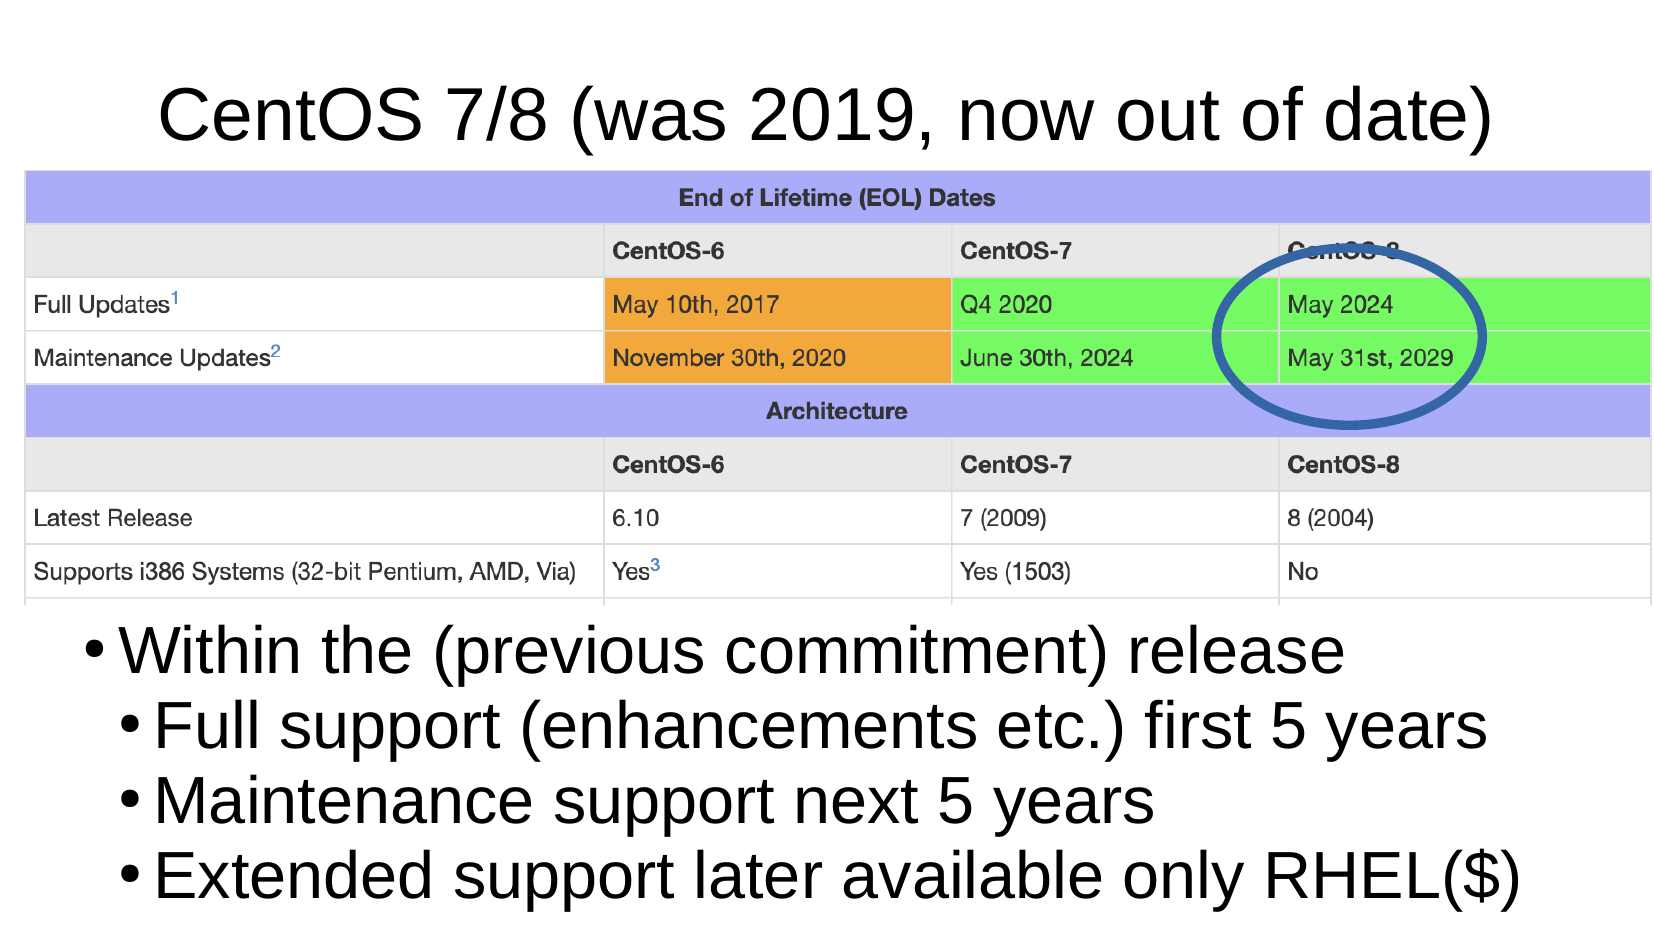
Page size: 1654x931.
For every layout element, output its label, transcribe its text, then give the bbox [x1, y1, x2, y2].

subtitle Within the (previous commitment) release Full support (enhancements etc.) first 5 years Maintenance support next 5 years Extended support later available only RHEL($) [82, 613, 1571, 931]
title CentOS 7/8 (was 2019, now out of date) [82, 37, 1571, 164]
picture [10, 164, 1654, 606]
